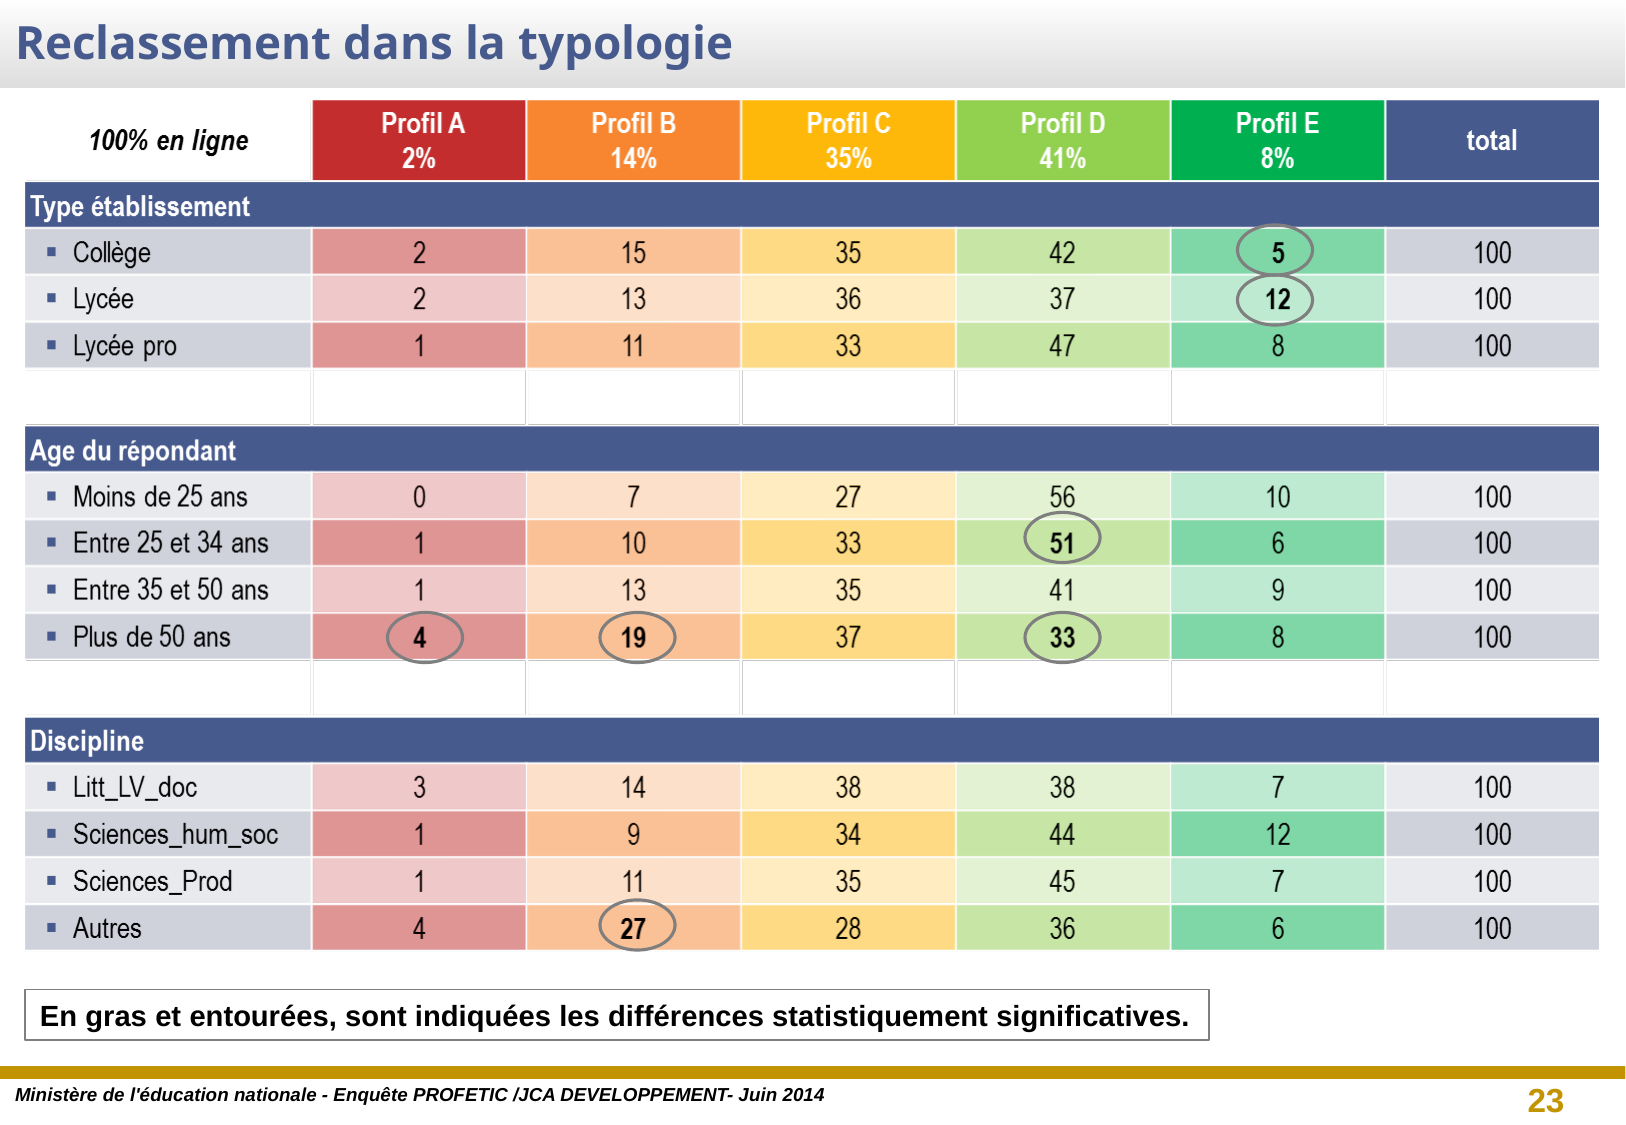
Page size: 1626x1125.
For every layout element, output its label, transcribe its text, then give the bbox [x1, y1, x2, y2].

title Reclassement dans la typologie [0, 0, 1625, 88]
picture [24, 97, 1600, 963]
text_box En gras et entourées, sont indiquées les différences statistiquement significatives. [24, 989, 1209, 1040]
text_box Ministère de l'éducation nationale - Enquête PROFETIC /JCA DEVELOPPEMENT- Juin 2014 [0, 1074, 1501, 1125]
text_box 23 [1512, 1071, 1625, 1125]
